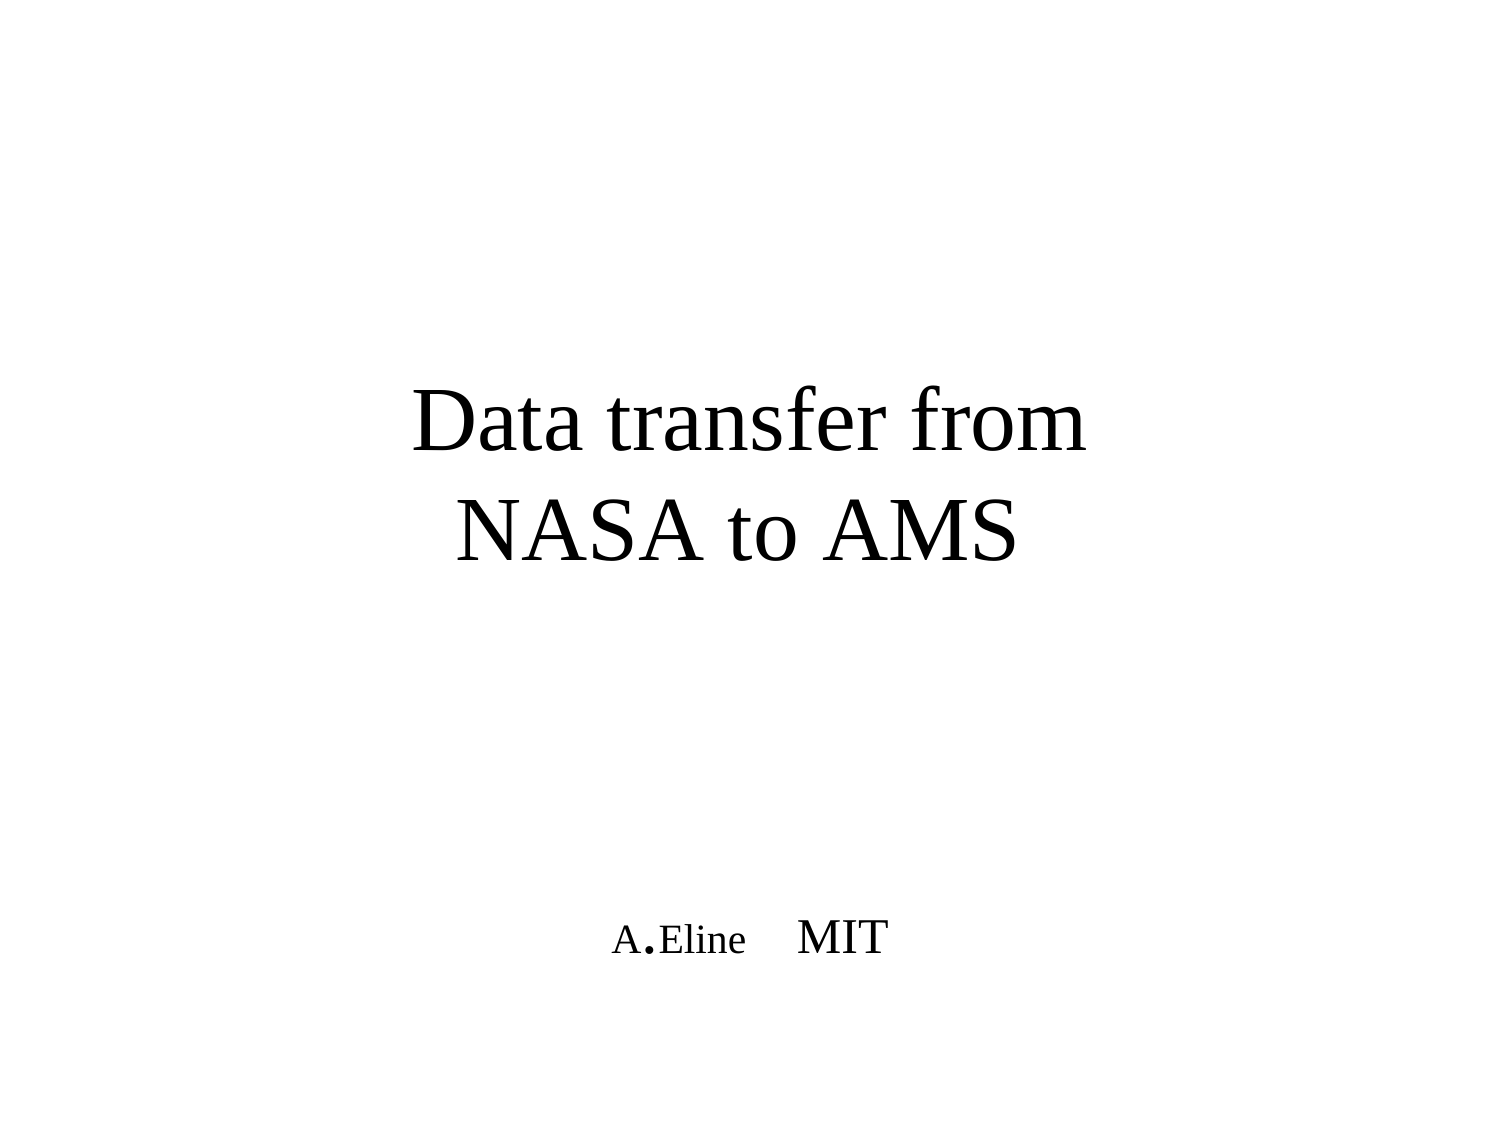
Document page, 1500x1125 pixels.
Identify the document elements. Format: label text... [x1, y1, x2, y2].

title Data transfer from NASA to AMS [112, 351, 1388, 587]
subtitle A.Eline MIT [225, 812, 1276, 1101]
